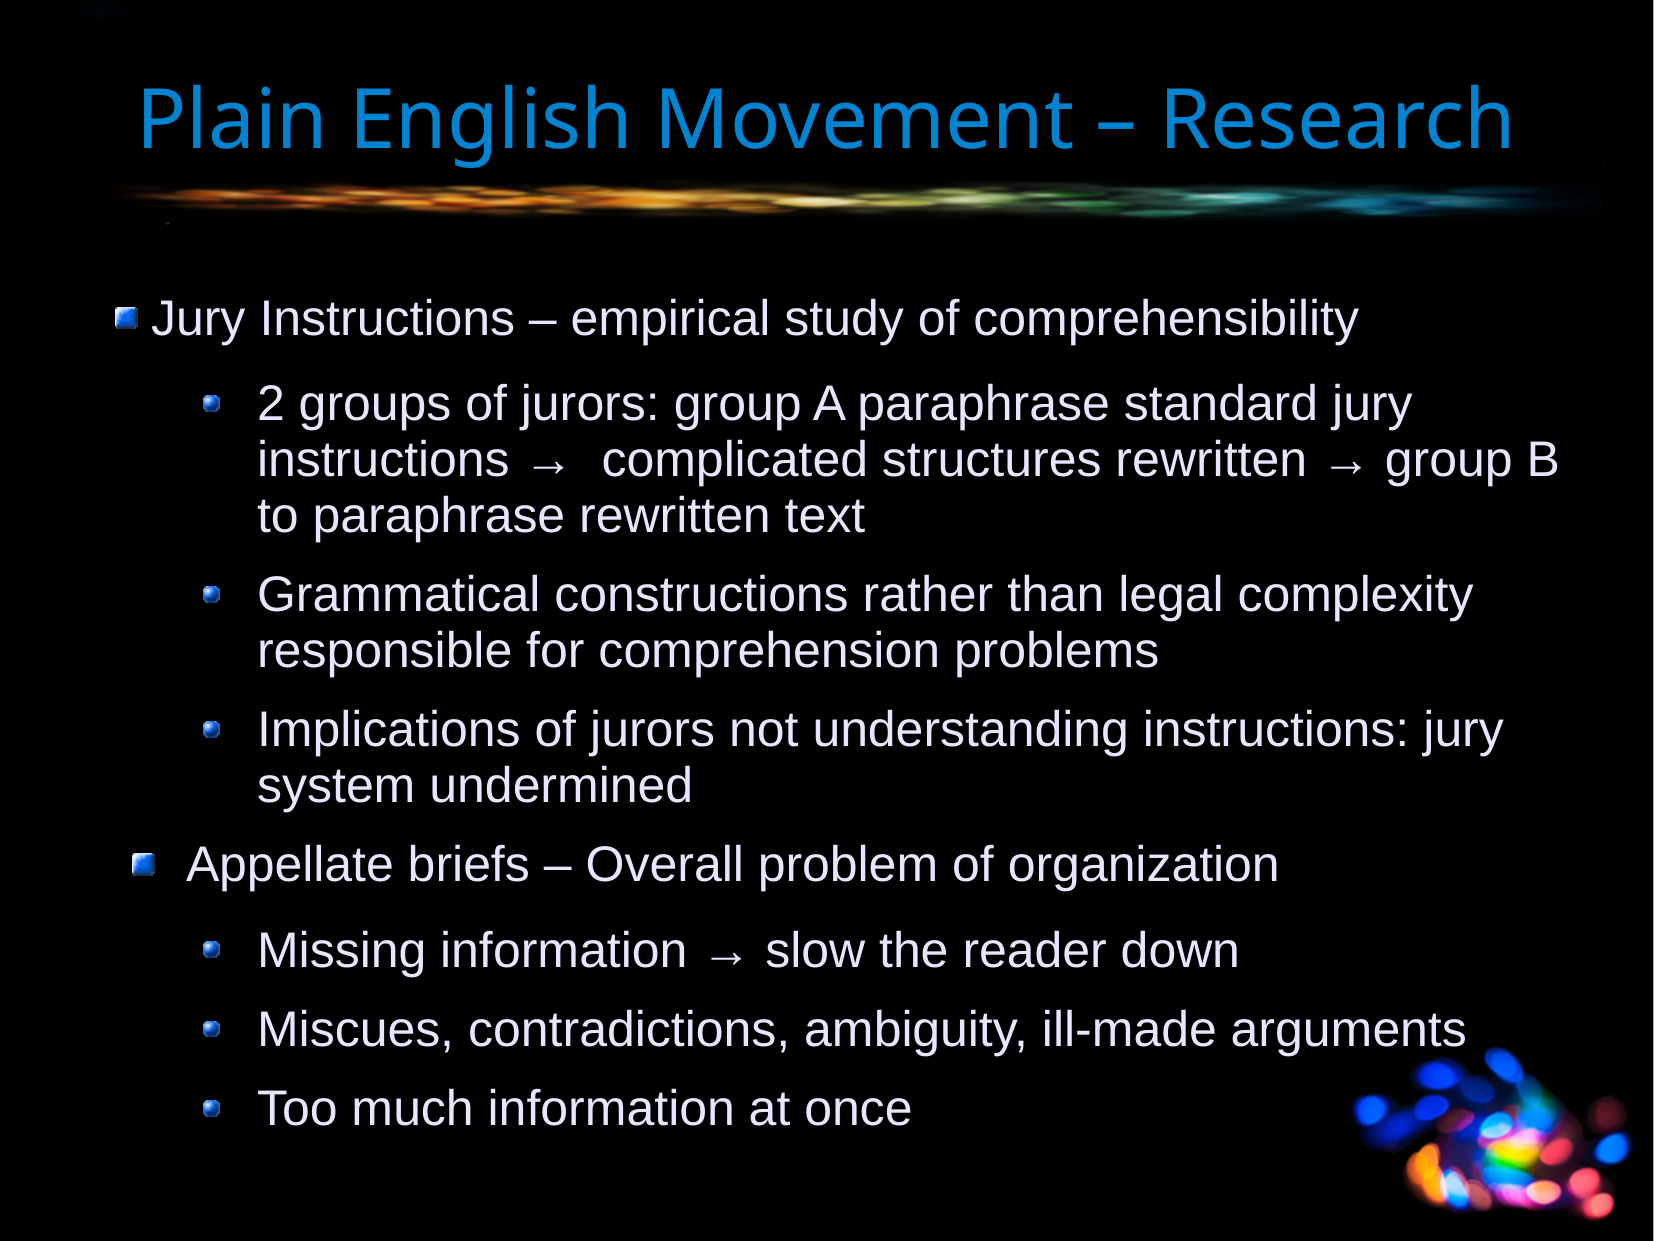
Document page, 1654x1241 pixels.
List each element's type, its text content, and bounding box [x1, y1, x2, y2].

title Plain English Movement – Research [82, 19, 1571, 212]
list Jury Instructions – empirical study of comprehensibility 2 groups of jurors: group A paraphrase standard jury instructions → complicated structures rewritten → group B to paraphrase rewritten text Grammatical constructions rather than legal complexity responsible for comprehension problems Implications of jurors not understanding instructions: jury system undermined Appellate briefs – Overall problem of organization Missing information → slow the reader down Miscues, contradictions, ambiguity, ill-made arguments Too much information at once [115, 290, 1604, 1137]
picture [0, 0, 1654, 1241]
